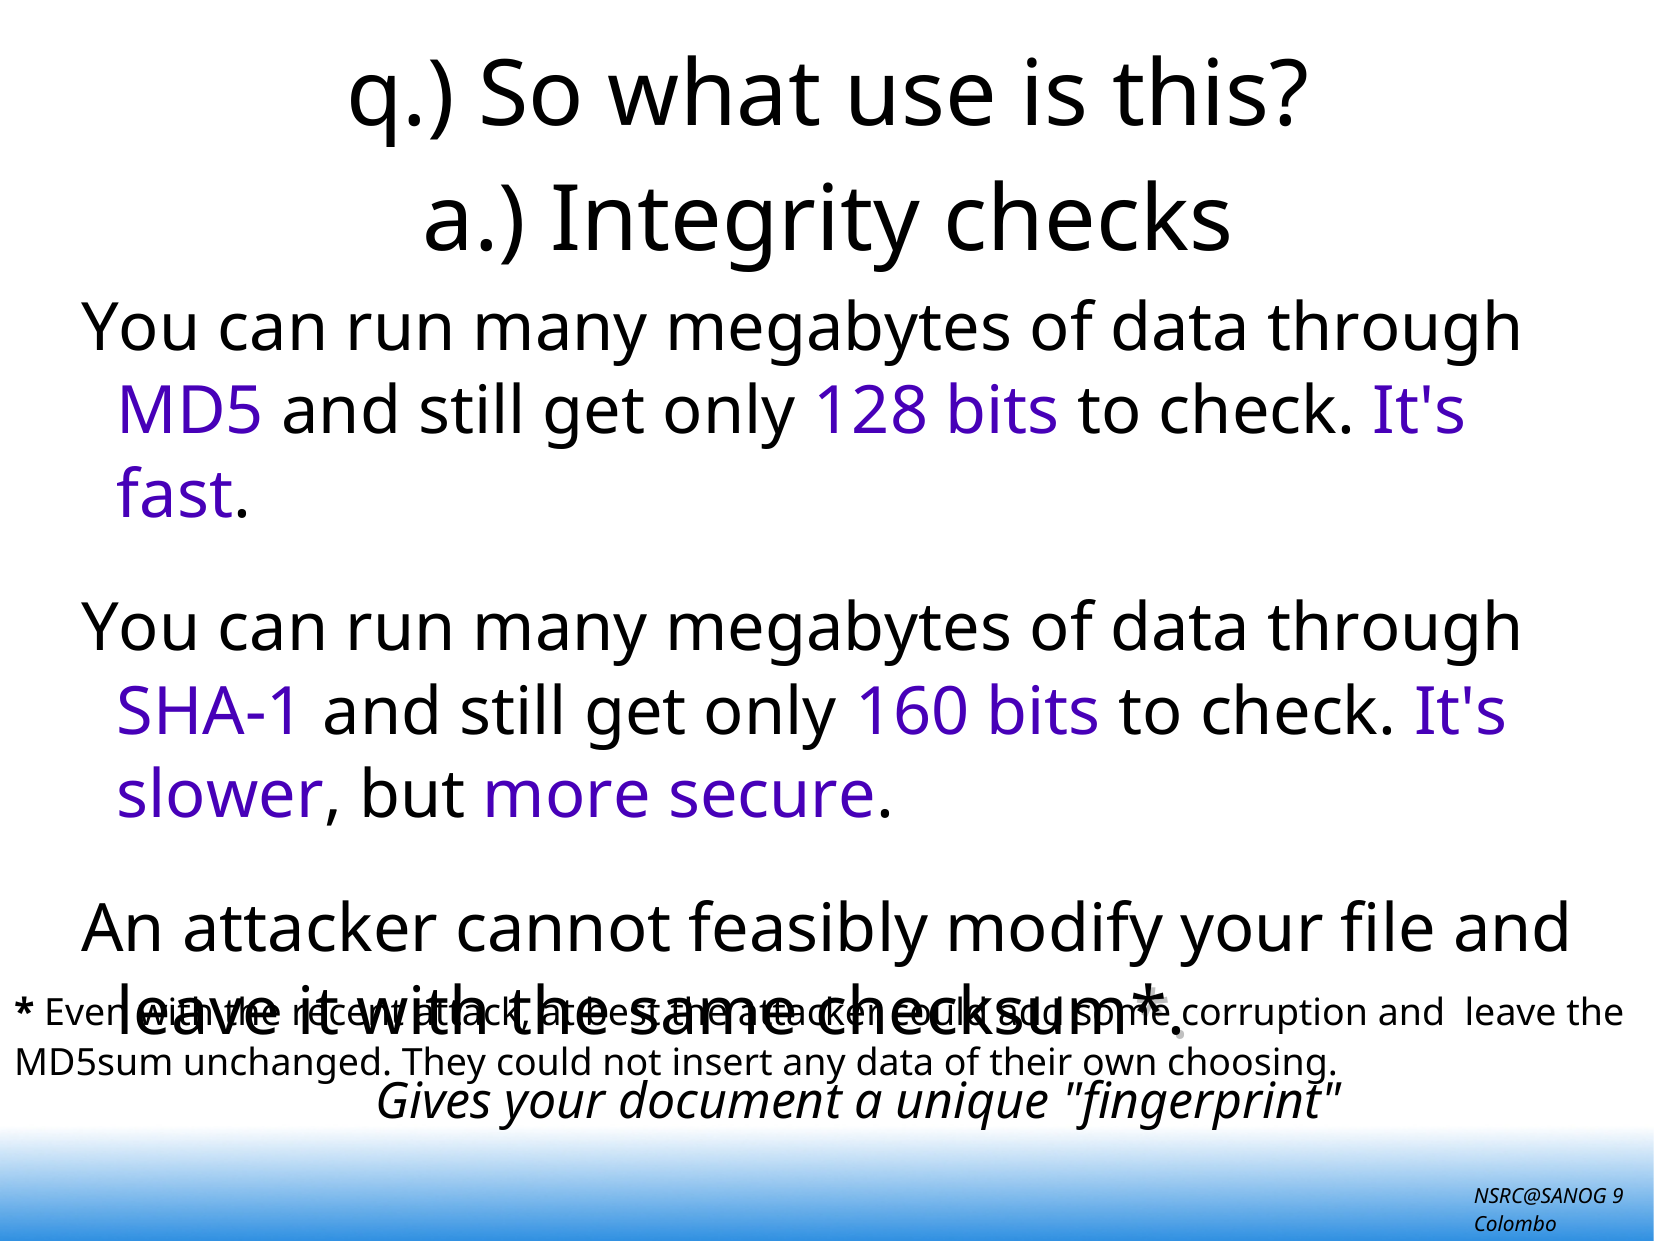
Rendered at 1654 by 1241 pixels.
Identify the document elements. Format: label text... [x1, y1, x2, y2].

text_box * Even with the recent attack, at best the attacker could add some corruption and leave the MD5sum unchanged. They could not insert any data of their own choosing. [14, 984, 1636, 1088]
title q.) So what use is this? a.) Integrity checks [334, 27, 1323, 259]
list You can run many megabytes of data through MD5 and still get only 128 bits to check. It's fast. You can run many megabytes of data through SHA-1 and still get only 160 bits to check. It's slower, but more secure. An attacker cannot feasibly modify your file and leave it with the same checksum*. Gives your document a unique "fingerprint" [45, 283, 1613, 983]
picture [0, 1124, 1654, 1241]
